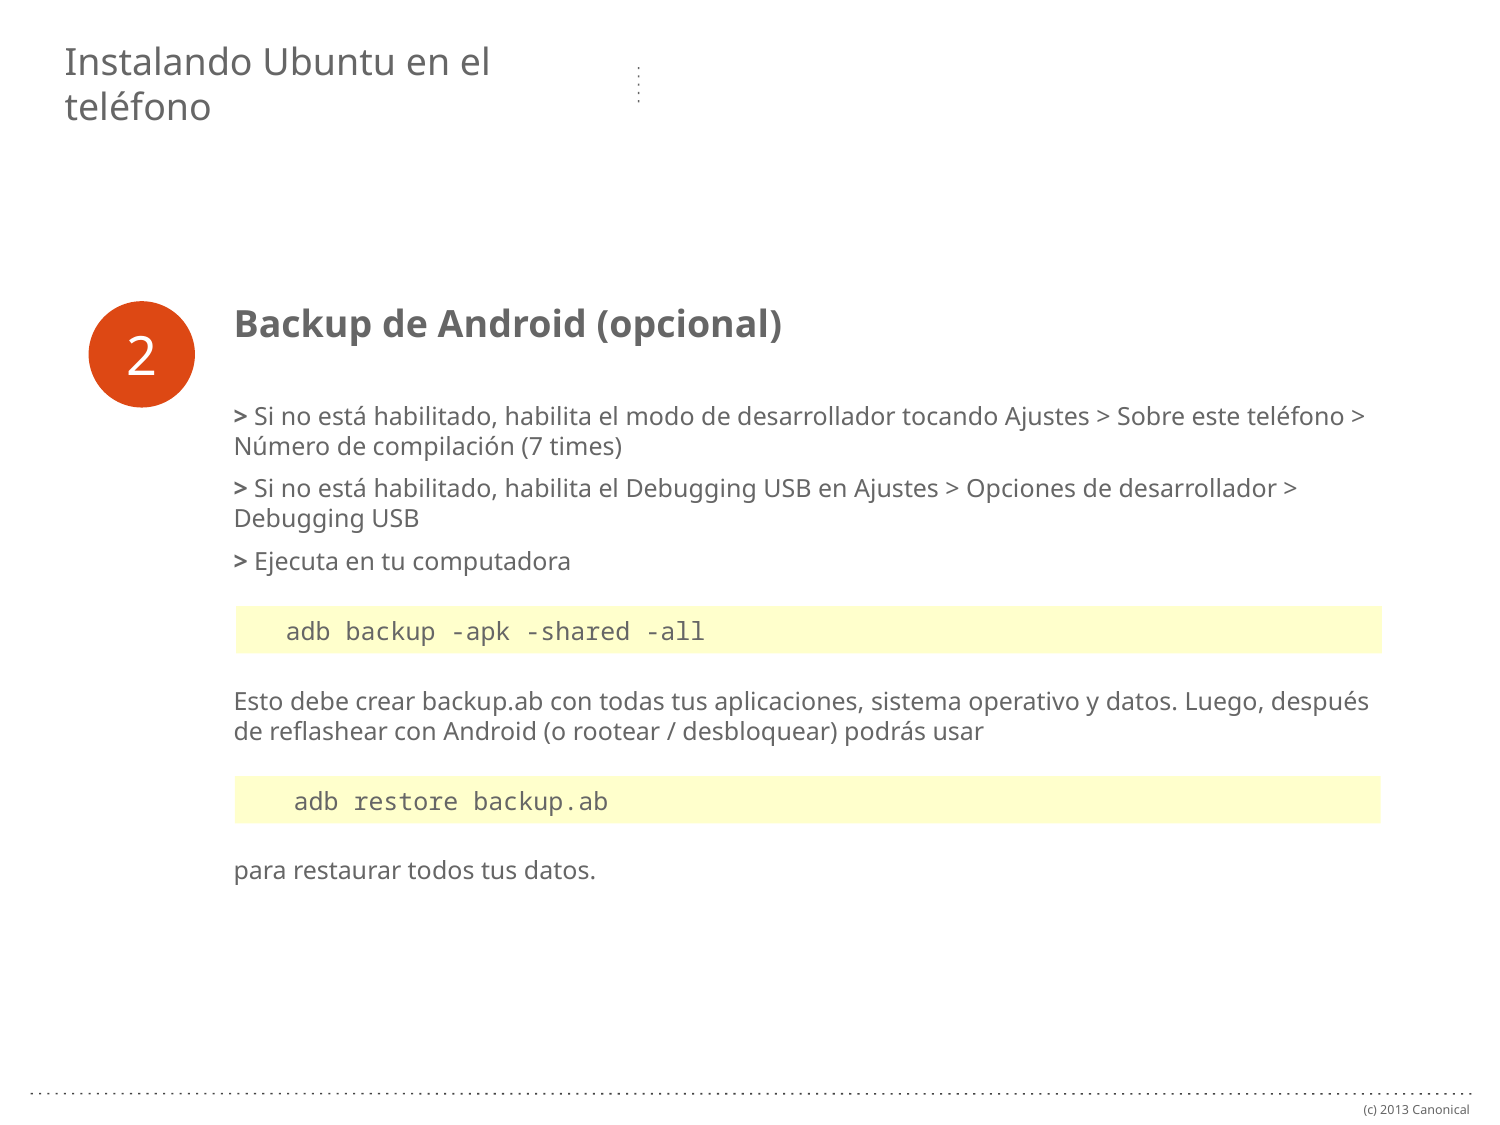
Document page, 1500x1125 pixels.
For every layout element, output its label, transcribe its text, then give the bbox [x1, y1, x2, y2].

title Instalando Ubuntu en el teléfono [49, 53, 650, 114]
text_box 2 [88, 301, 195, 408]
list Backup de Android (opcional) > Si no está habilitado, habilita el modo de desarrollador tocando Ajustes > Sobre este teléfono > Número de compilación (7 times) > Si no está habilitado, habilita el Debugging USB en Ajustes > Opciones de desarrollador > Debugging USB > Ejecuta en tu computadora adb backup -apk -shared -all Esto debe crear backup.ab con todas tus aplicaciones, sistema operativo y datos. Luego, después de reflashear con Android (o rootear / desbloquear) podrás usar adb restore backup.ab para restaurar todos tus datos. [70, 165, 1421, 969]
text_box (c) 2013 Canonical [19, 1099, 1485, 1119]
